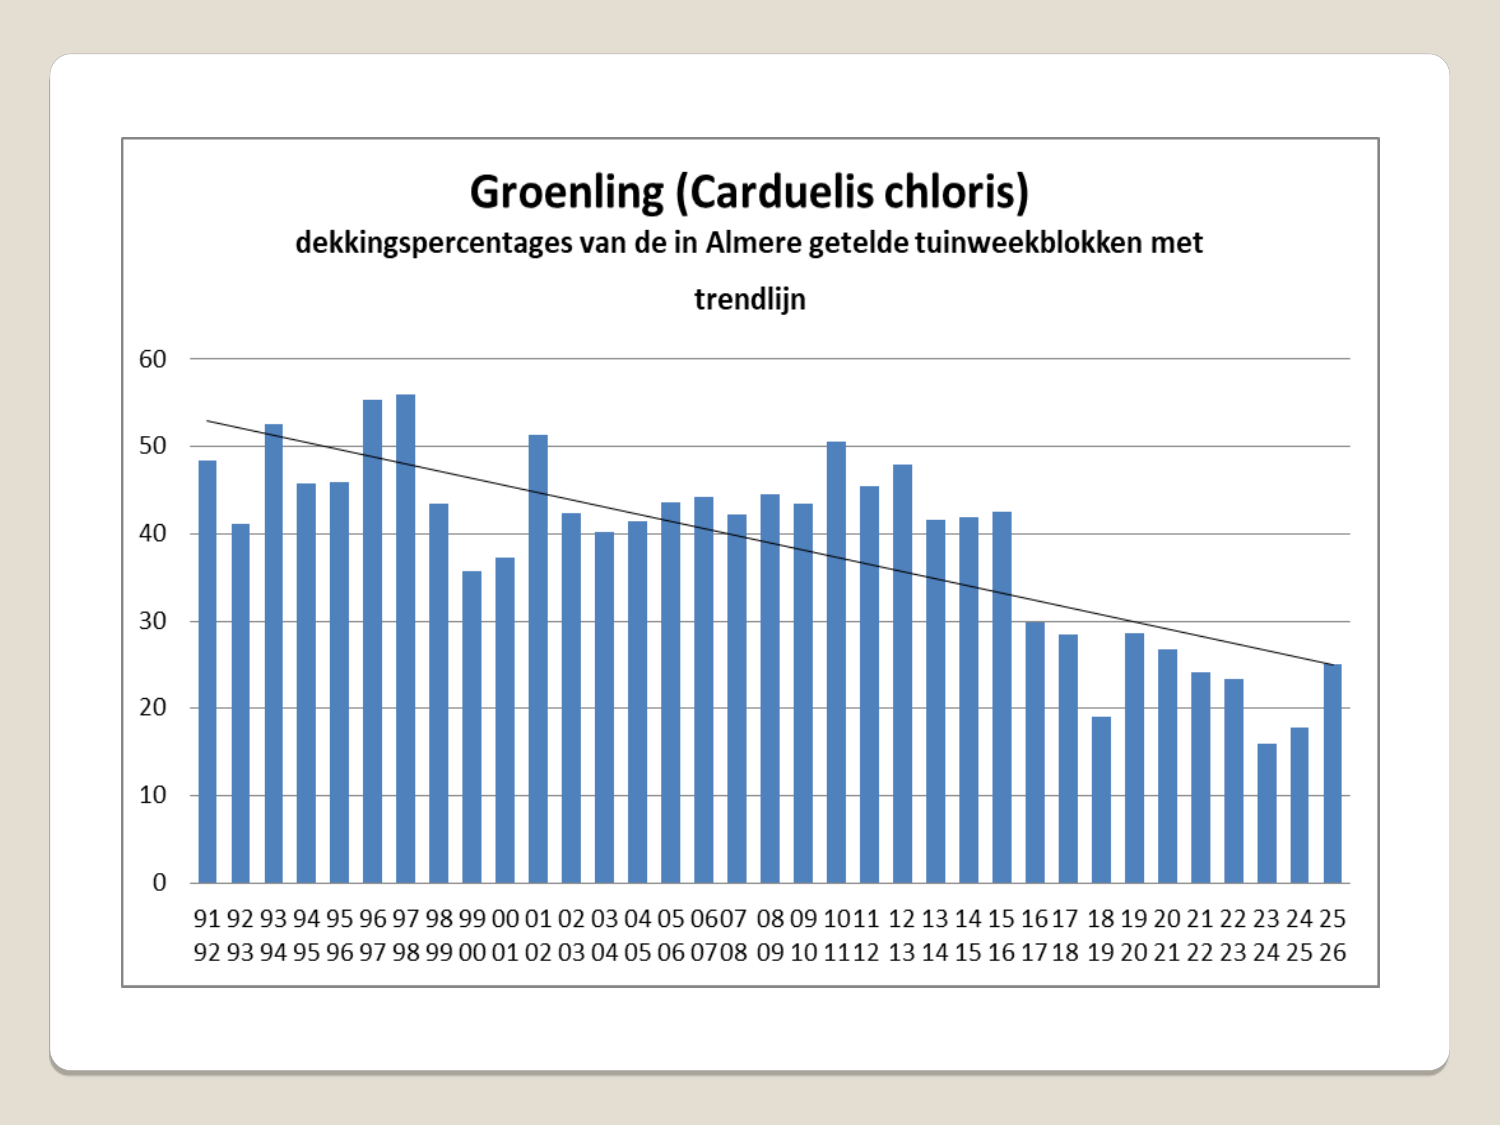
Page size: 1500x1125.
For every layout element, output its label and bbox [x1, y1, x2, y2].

picture [121, 137, 1380, 988]
